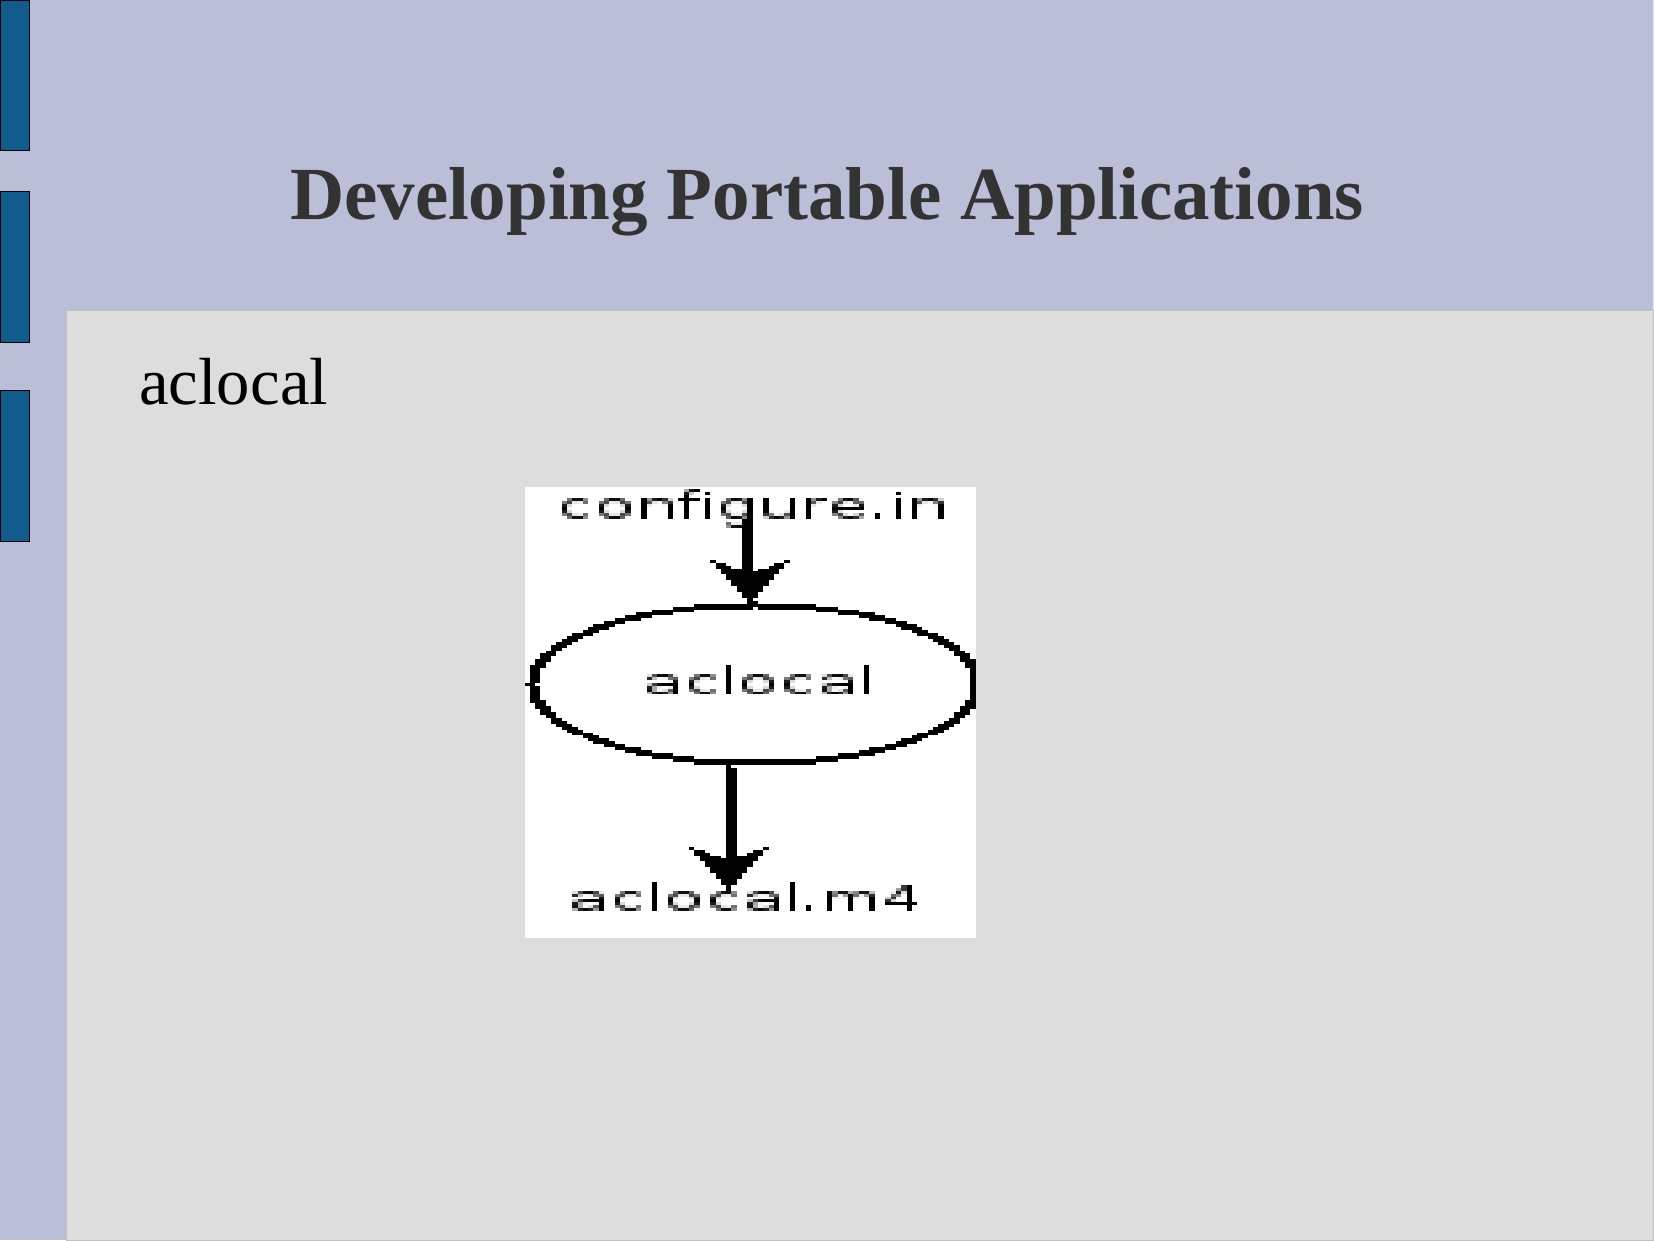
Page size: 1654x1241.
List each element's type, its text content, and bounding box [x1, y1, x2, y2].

list aclocal [121, 344, 1534, 1127]
picture [525, 487, 976, 938]
title Developing Portable Applications [121, 91, 1534, 299]
